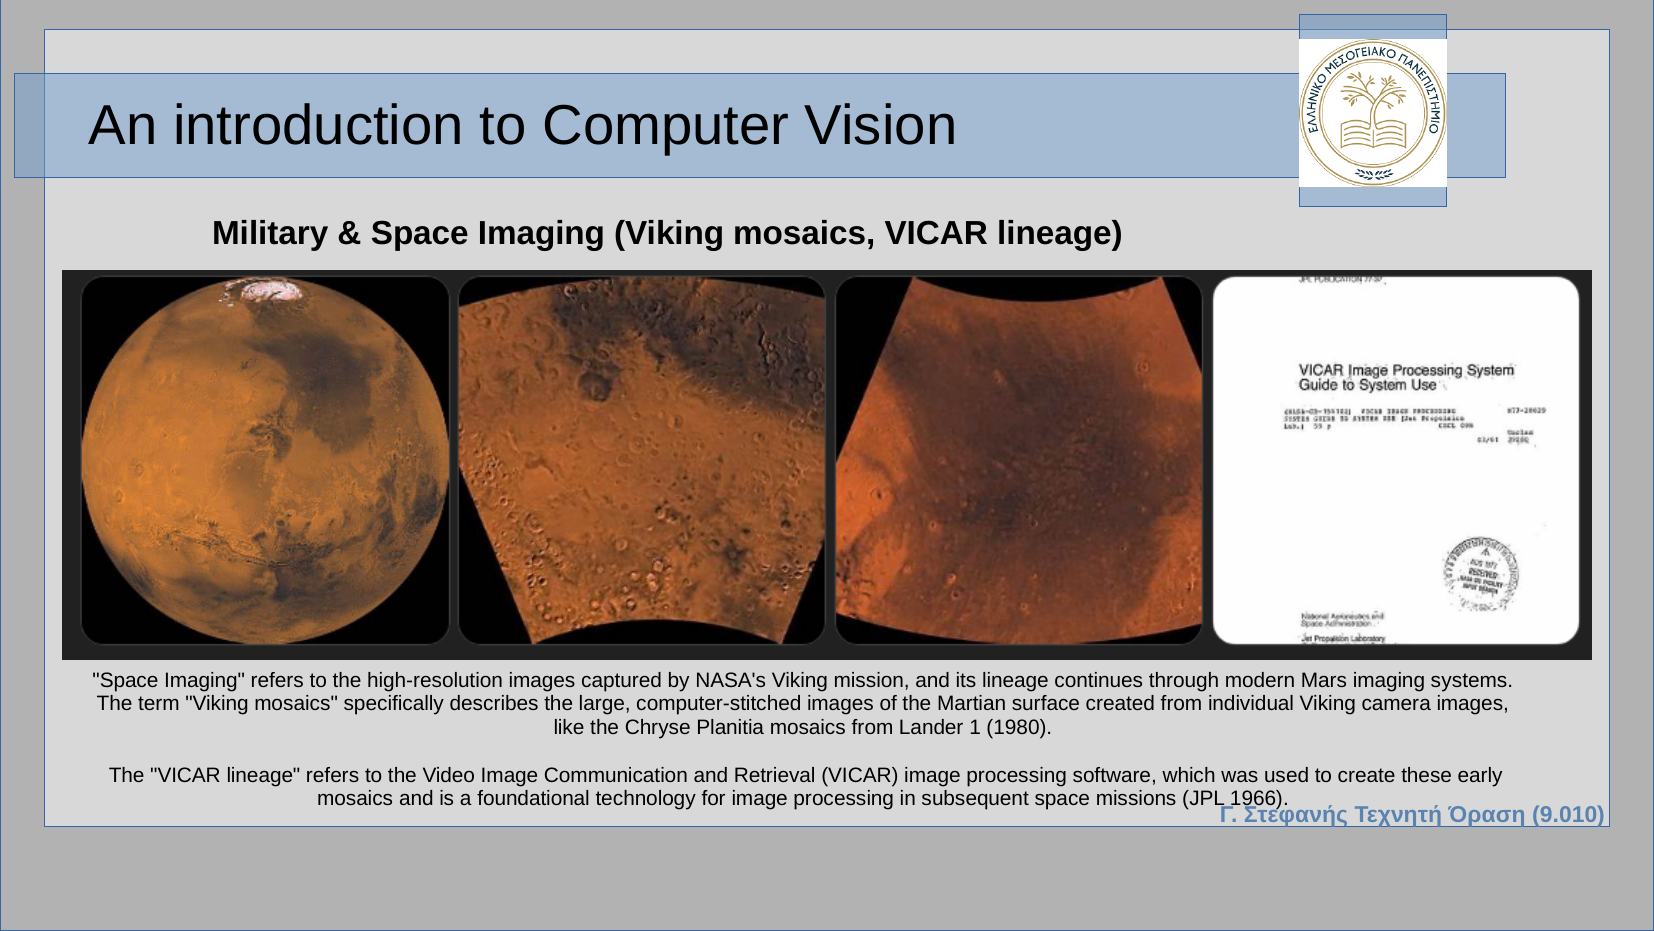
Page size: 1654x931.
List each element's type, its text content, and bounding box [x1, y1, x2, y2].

title An introduction to Computer Vision [1447, 73, 1506, 178]
picture [62, 270, 1592, 660]
picture [1299, 39, 1447, 187]
text_box Military & Space Imaging (Viking mosaics, VICAR lineage) [66, 206, 1270, 259]
title An introduction to Computer Vision [88, 73, 1299, 178]
text_box "Space Imaging" refers to the high-resolution images captured by NASA's Viking mission, and its lineage continues through modern Mars imaging systems. The term "Viking mosaics" specifically describes the large, computer-stitched images of the Martian surface created from individual Viking camera images, like the Chryse Planitia mosaics from Lander 1 (1980). The "VICAR lineage" refers to the Video Image Communication and Retrieval (VICAR) image processing software, which was used to create these early mosaics and is a foundational technology for image processing in subsequent space missions (JPL 1966). [70, 661, 1536, 818]
text_box Γ. Στεφανής Τεχνητή Όραση (9.010) [1177, 792, 1648, 836]
